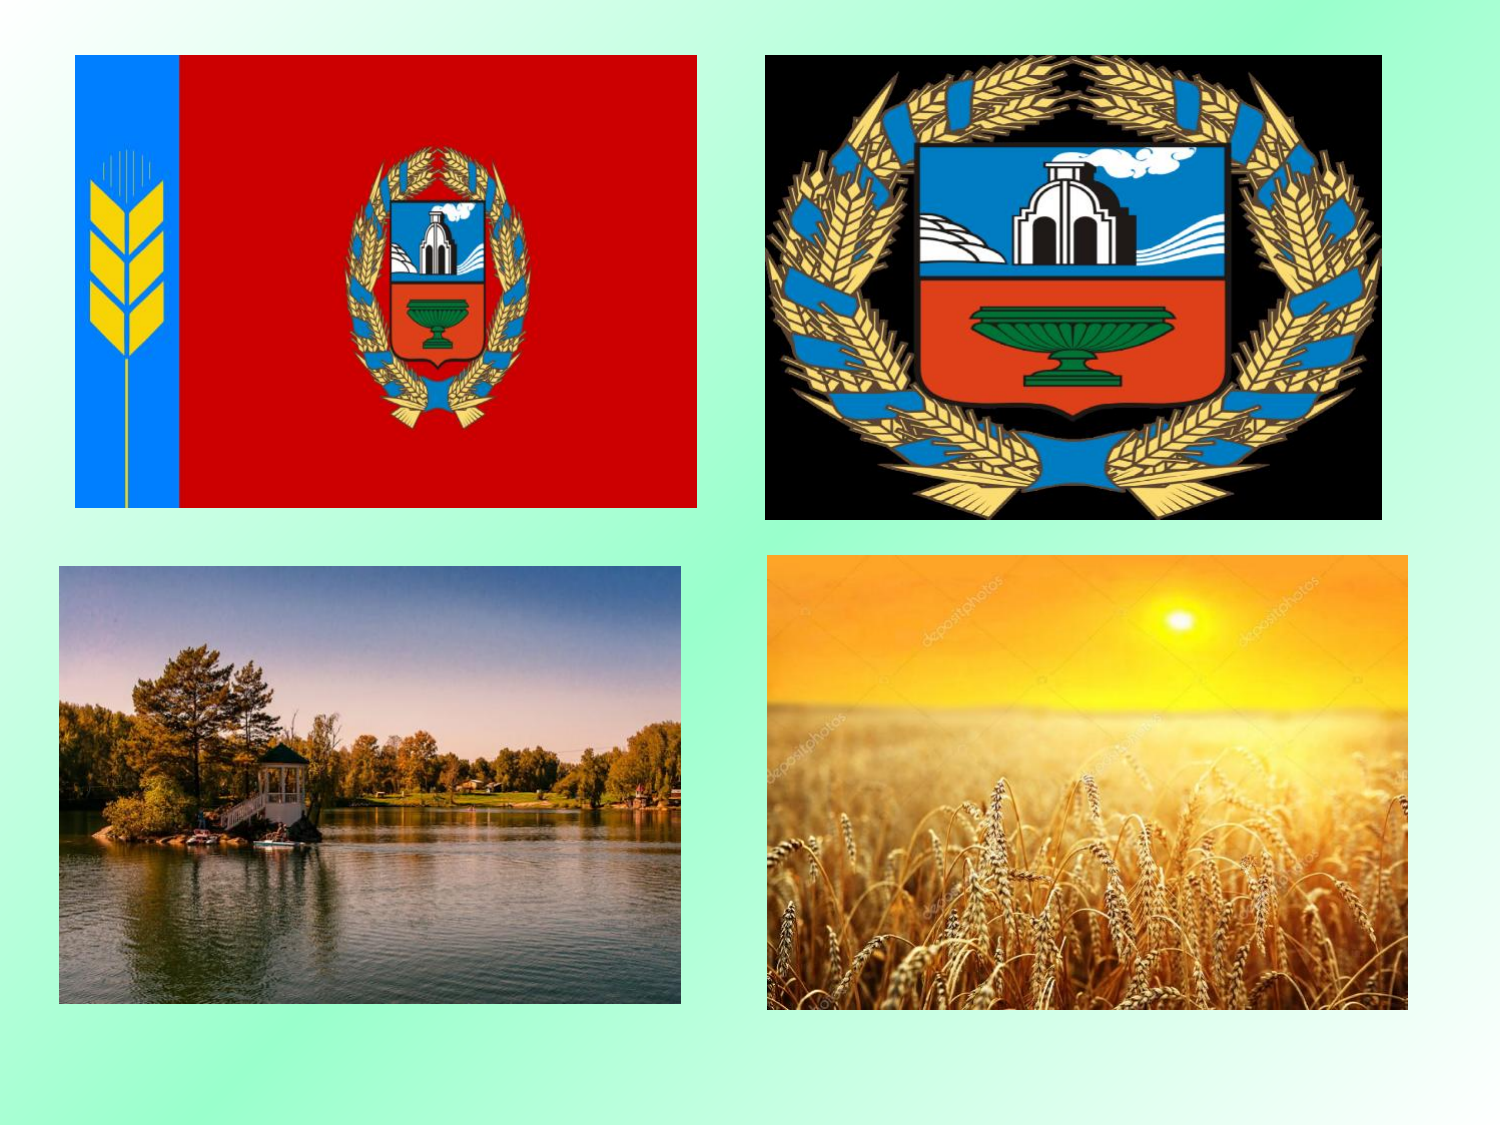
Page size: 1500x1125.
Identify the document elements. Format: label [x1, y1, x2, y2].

picture [765, 55, 1382, 520]
picture [59, 566, 681, 1004]
picture [767, 555, 1408, 1010]
picture [75, 55, 697, 508]
